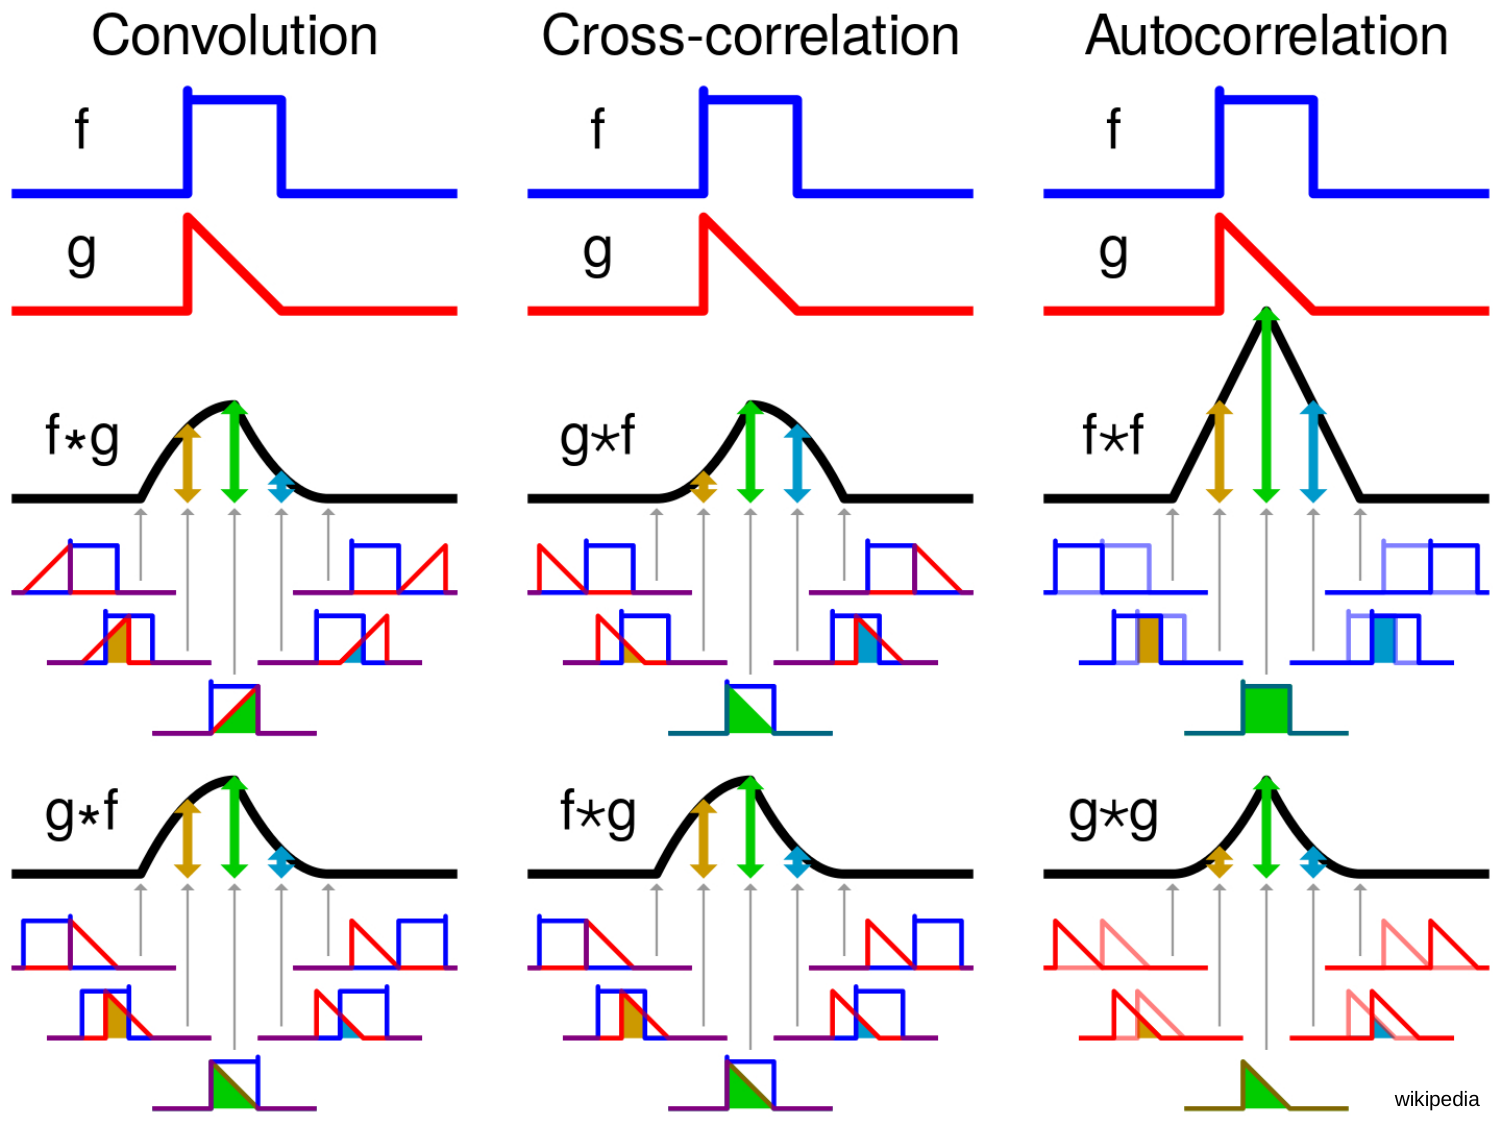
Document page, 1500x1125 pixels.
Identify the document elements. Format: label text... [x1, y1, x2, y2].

text_box wikipedia [1380, 1080, 1500, 1119]
picture [0, 0, 1500, 1125]
